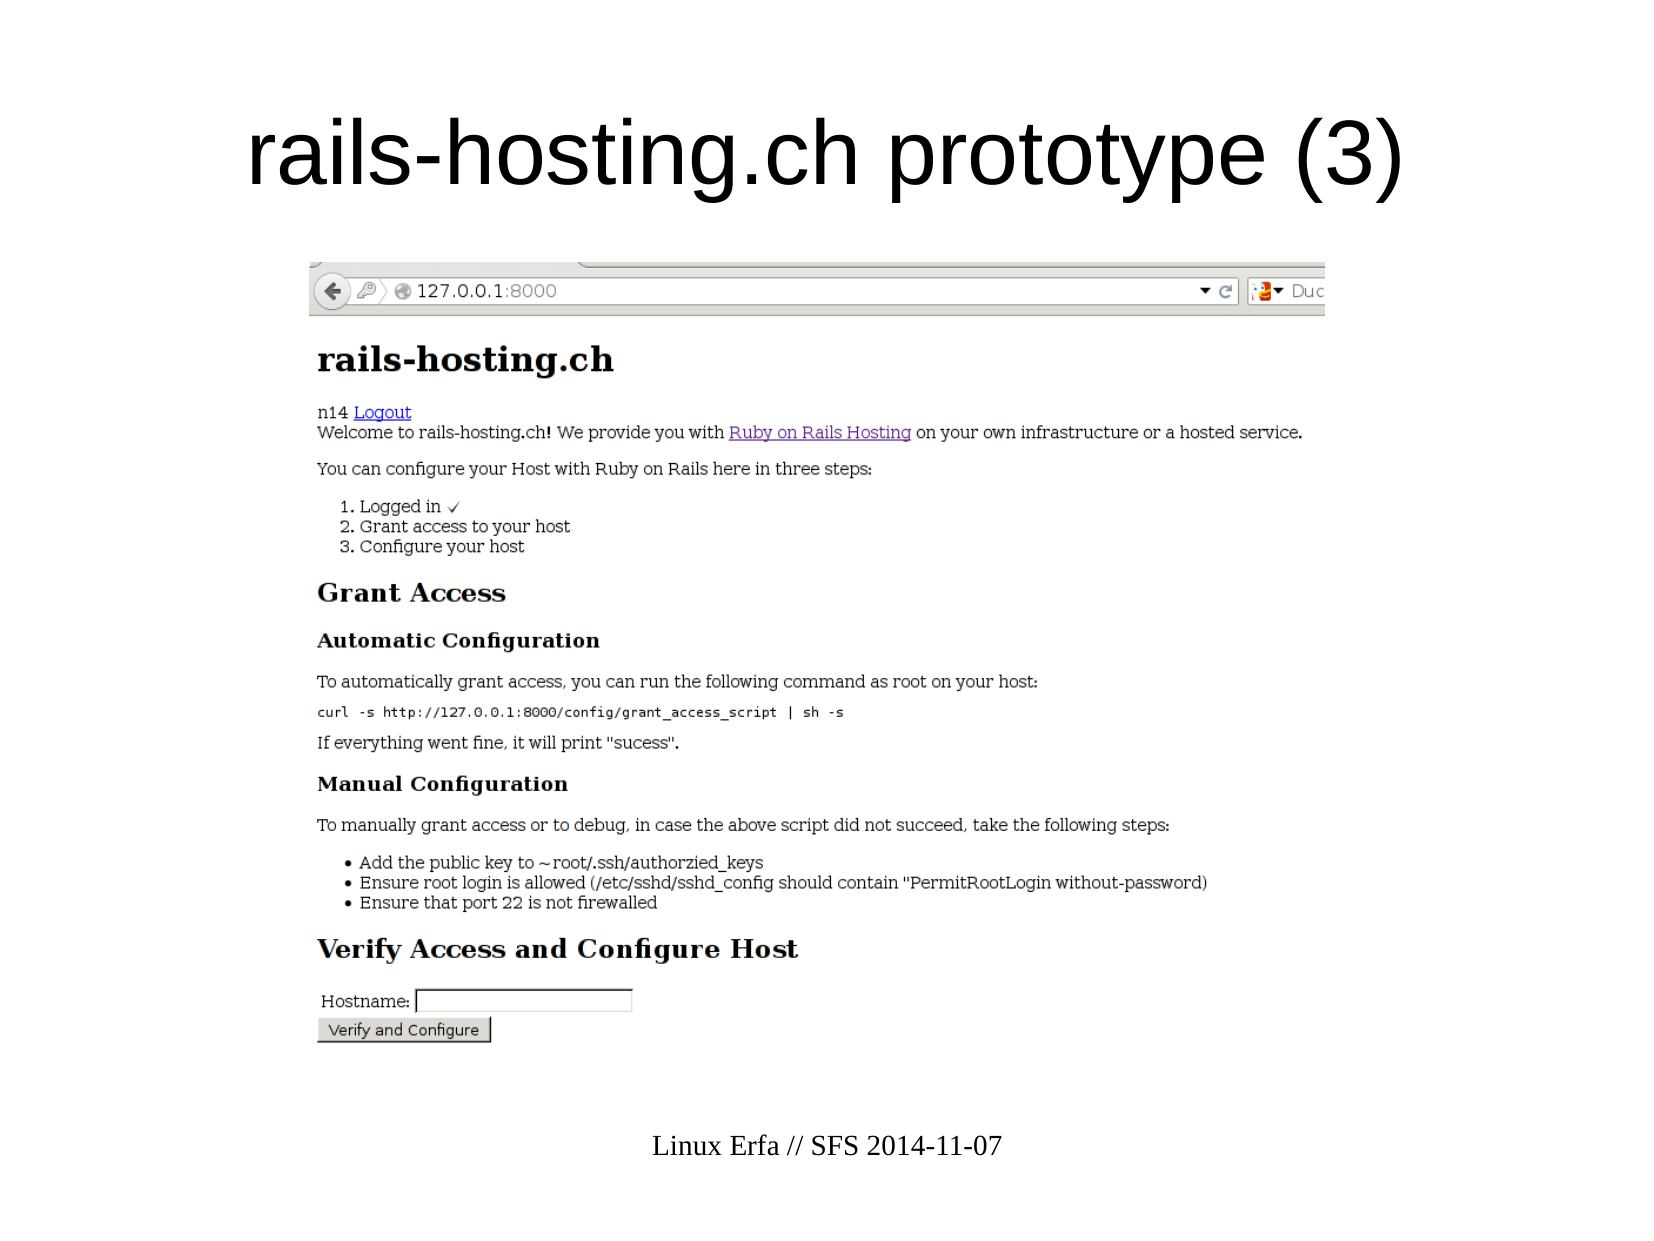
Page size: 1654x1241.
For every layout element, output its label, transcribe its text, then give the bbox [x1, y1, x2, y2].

picture [309, 262, 1325, 1072]
title rails-hosting.ch prototype (3) [82, 49, 1571, 257]
